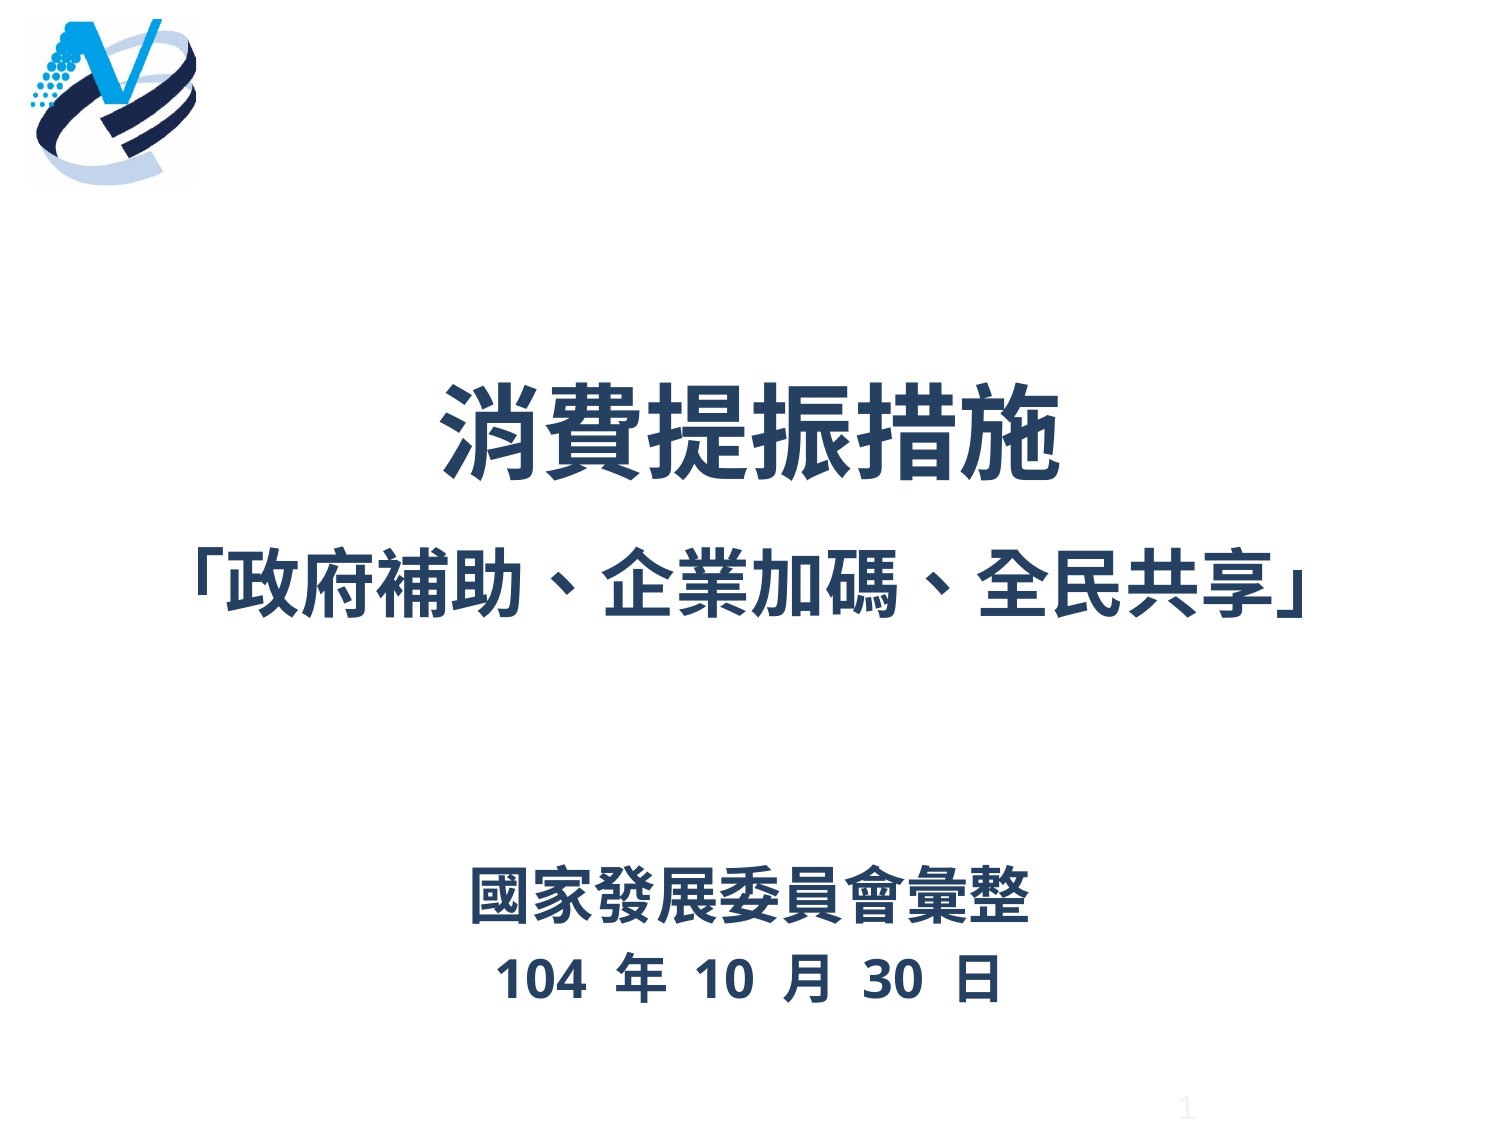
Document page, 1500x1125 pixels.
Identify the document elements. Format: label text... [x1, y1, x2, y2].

title 消費提振措施 「政府補助、企業加碼、全民共享」 [0, 249, 1500, 682]
subtitle 國家發展委員會彙整 104 年 10 月 30 日 [311, 833, 1189, 1014]
